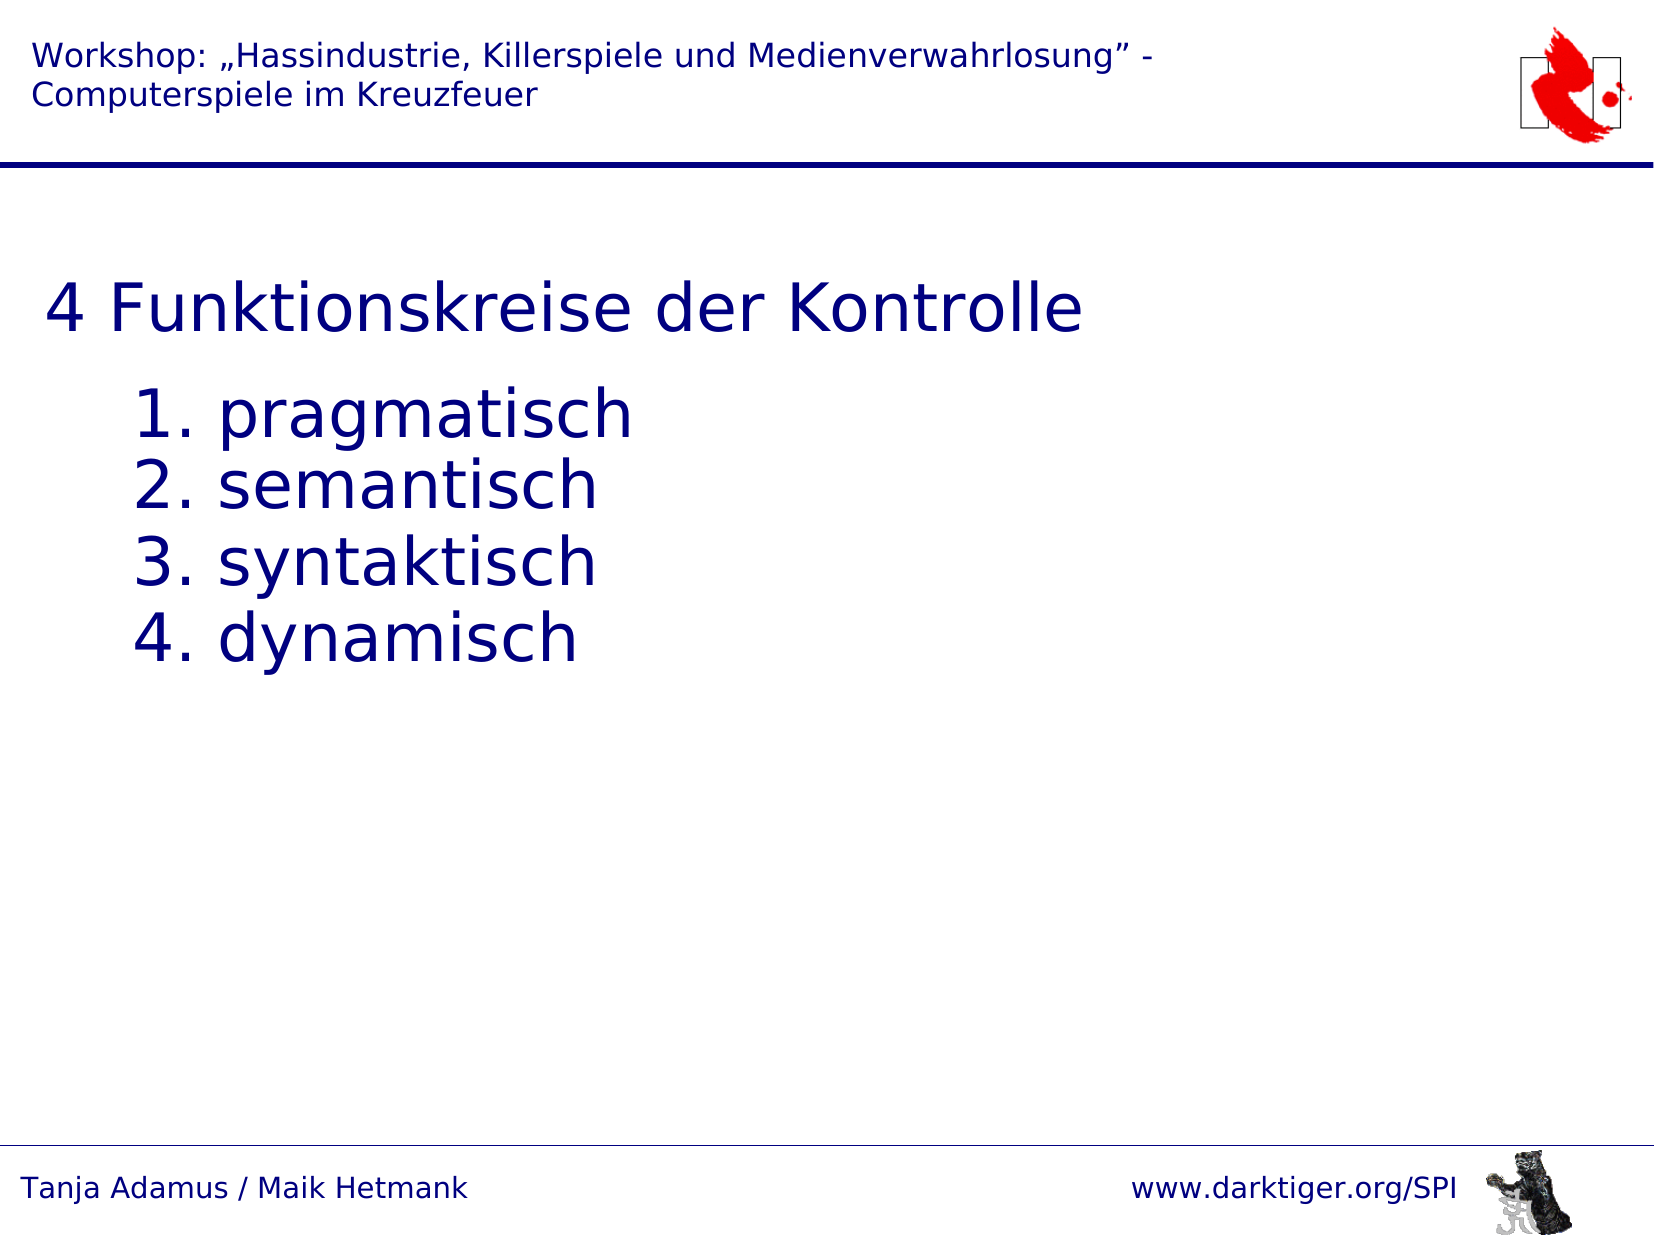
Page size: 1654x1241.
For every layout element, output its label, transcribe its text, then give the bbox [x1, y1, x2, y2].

text_box Workshop: „Hassindustrie, Killerspiele und Medienverwahrlosung” - Computerspiele im Kreuzfeuer [16, 29, 1418, 178]
text_box 2. semantisch [118, 438, 1595, 515]
text_box 4. dynamisch [118, 592, 1595, 686]
picture [1486, 1150, 1572, 1235]
text_box 4 Funktionskreise der Kontrolle [29, 261, 1595, 355]
text_box 1. pragmatisch [118, 368, 1595, 438]
picture [1503, 16, 1632, 148]
text_box 3. syntaktisch [118, 515, 1595, 592]
